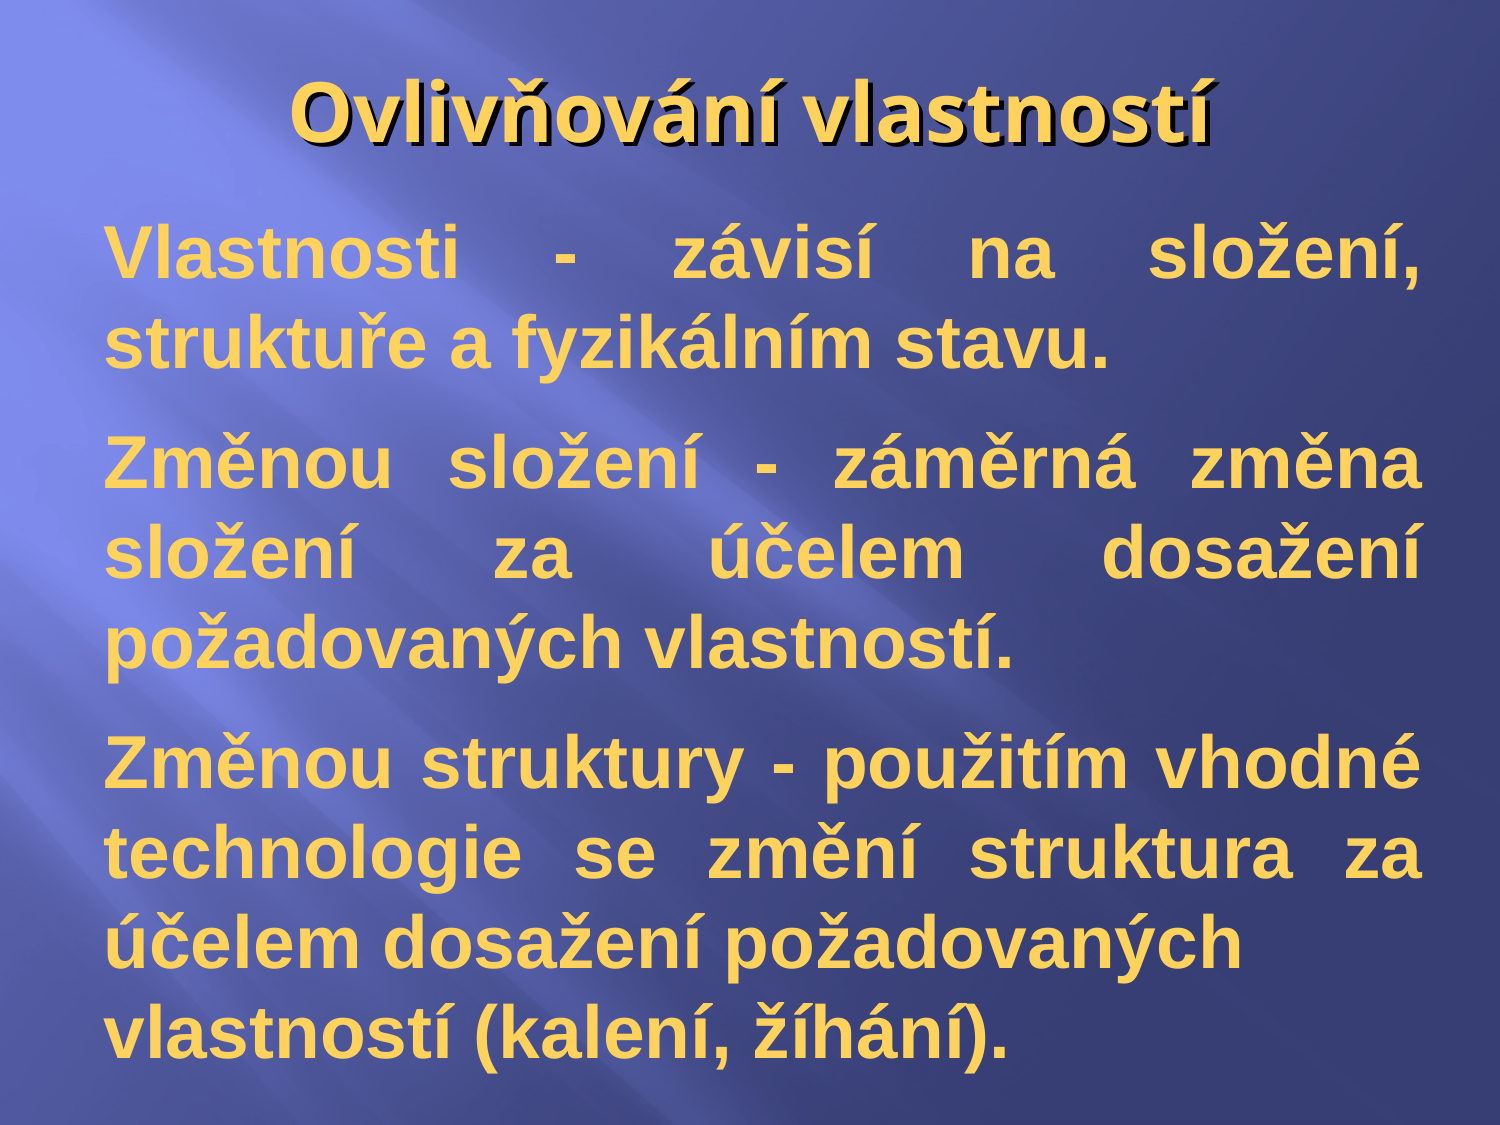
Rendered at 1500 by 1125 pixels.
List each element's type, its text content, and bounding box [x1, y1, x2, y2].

picture [0, 0, 1500, 1125]
title Ovlivňování vlastností [75, 45, 1426, 173]
text_box Vlastnosti - závisí na složení, struktuře a fyzikálním stavu. Změnou složení - záměrná změna složení za účelem dosažení požadovaných vlastností. Změnou struktury - použitím vhodné technologie se změní struktura za účelem dosažení požadovaných vlastností (kalení, žíhání). [88, 196, 1447, 1071]
